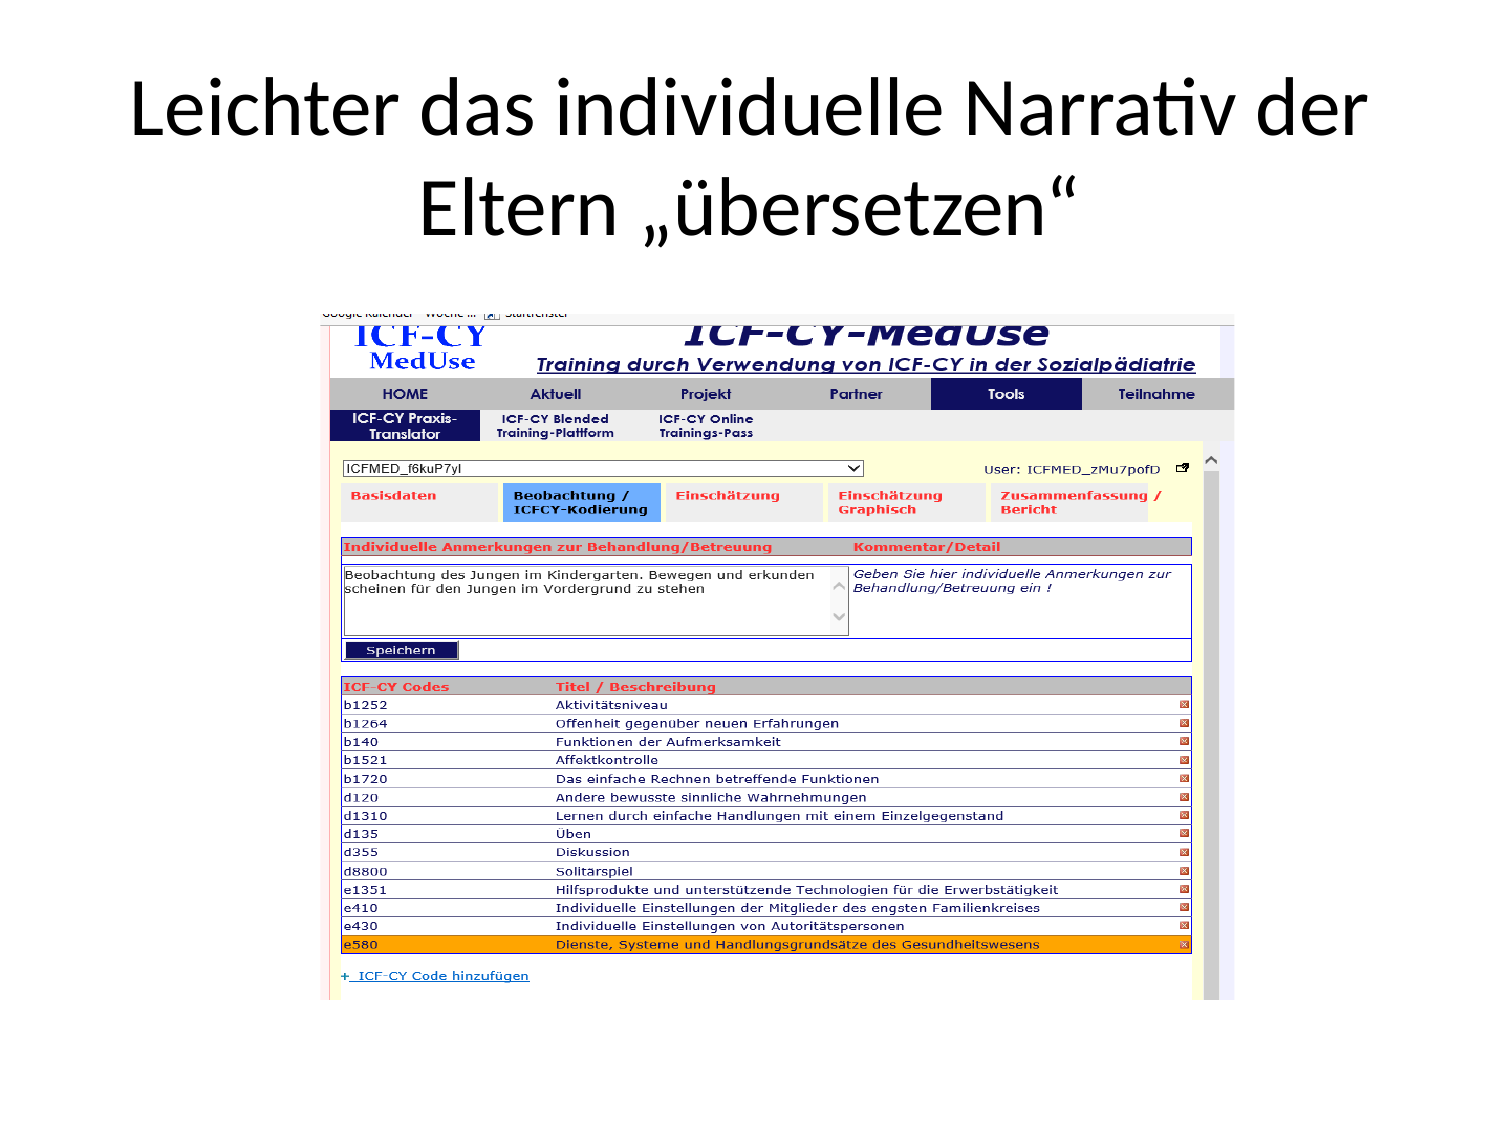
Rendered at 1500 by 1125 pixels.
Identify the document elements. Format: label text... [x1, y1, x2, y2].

title Leichter das individuelle Narrativ der Eltern „übersetzen“ [75, 45, 1426, 233]
picture [320, 314, 1235, 1000]
